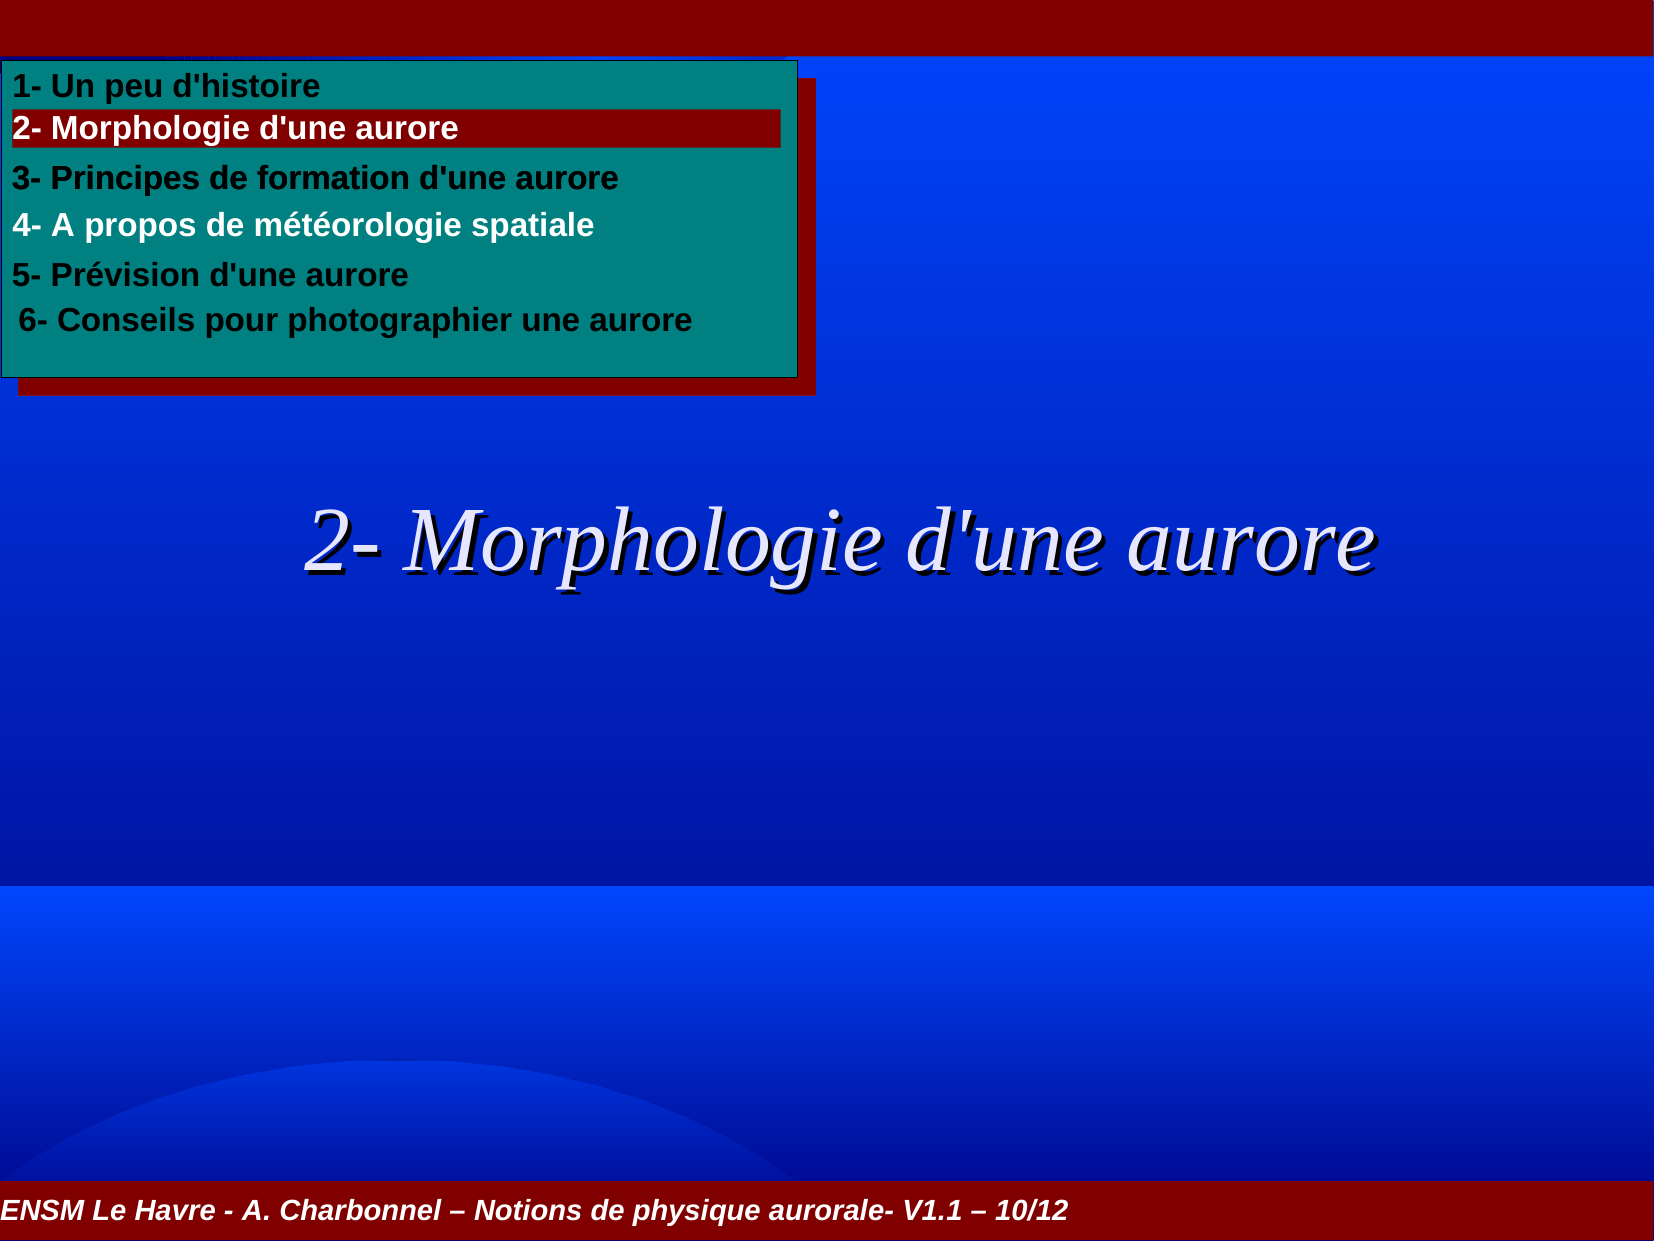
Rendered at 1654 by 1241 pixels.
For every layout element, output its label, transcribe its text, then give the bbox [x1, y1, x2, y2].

text_box ENSM Le Havre - A. Charbonnel – Notions de physique aurorale- V1.1 – 10/12 [0, 1181, 1654, 1241]
text_box 6- Conseils pour photographier une aurore [18, 301, 787, 340]
title 2- Morphologie d'une aurore [147, 488, 1536, 591]
text_box [1, 60, 798, 378]
text_box 5- Prévision d'une aurore [11, 256, 781, 296]
text_box 3- Principes de formation d'une aurore [11, 159, 781, 198]
text_box 1- Un peu d'histoire [12, 67, 781, 107]
text_box 4- A propos de météorologie spatiale [12, 206, 722, 246]
text_box [0, 0, 1654, 57]
text_box 2- Morphologie d'une aurore [12, 109, 781, 148]
